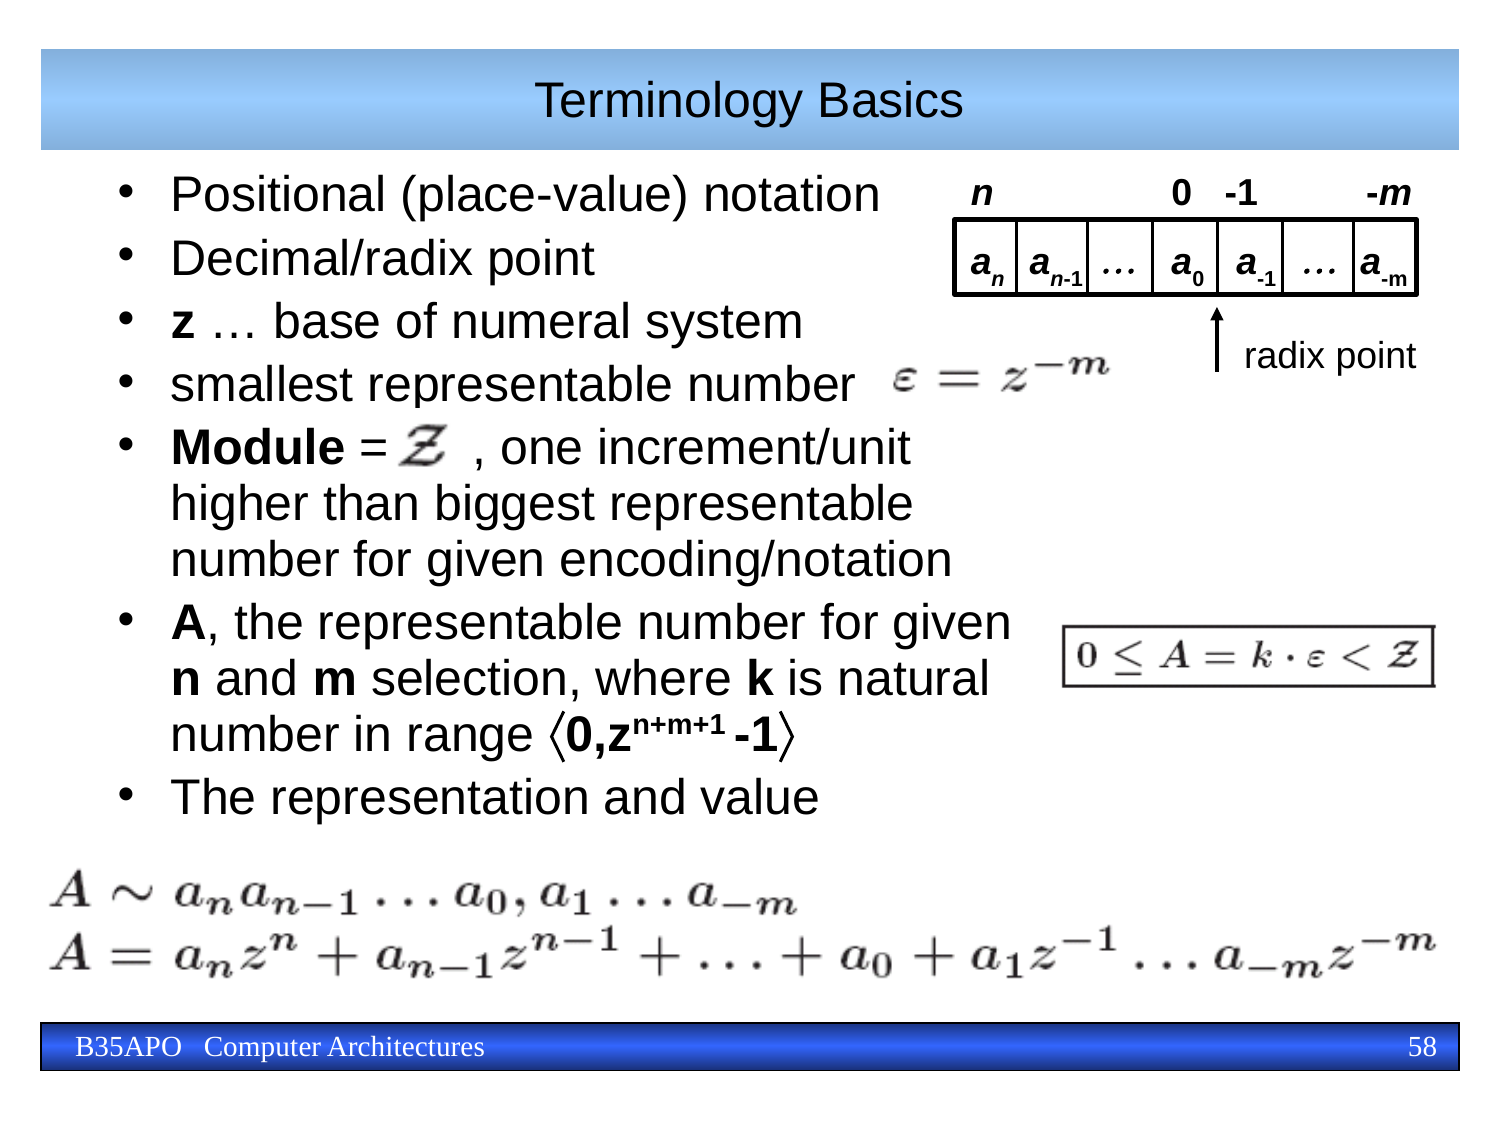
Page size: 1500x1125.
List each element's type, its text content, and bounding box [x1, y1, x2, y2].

text_box a0 [1156, 226, 1219, 294]
picture [873, 345, 1122, 422]
text_box -1 [1209, 161, 1273, 220]
text_box -m [1351, 161, 1427, 220]
text_box … [1085, 226, 1155, 288]
text_box an-1 [1014, 226, 1098, 294]
list Positional (place-value) notation Decimal/radix point z … base of numeral system smallest representable number Module = , one increment/unit higher than biggest representable number for given encoding/notation A, the representable number for given n and m selection, where k is natural number in range 0,zn+m+1 -1 The representation and value [99, 162, 1050, 876]
text_box … [1286, 226, 1356, 288]
picture [1053, 608, 1447, 699]
title Terminology Basics [41, 49, 1459, 150]
picture [31, 852, 1459, 991]
text_box a-1 [1221, 226, 1291, 294]
text_box an [955, 226, 1014, 294]
text_box a-m [1345, 226, 1423, 294]
picture [387, 408, 455, 479]
text_box n [955, 161, 1009, 220]
text_box radix point [1229, 325, 1455, 382]
text_box 0 [1156, 161, 1207, 220]
